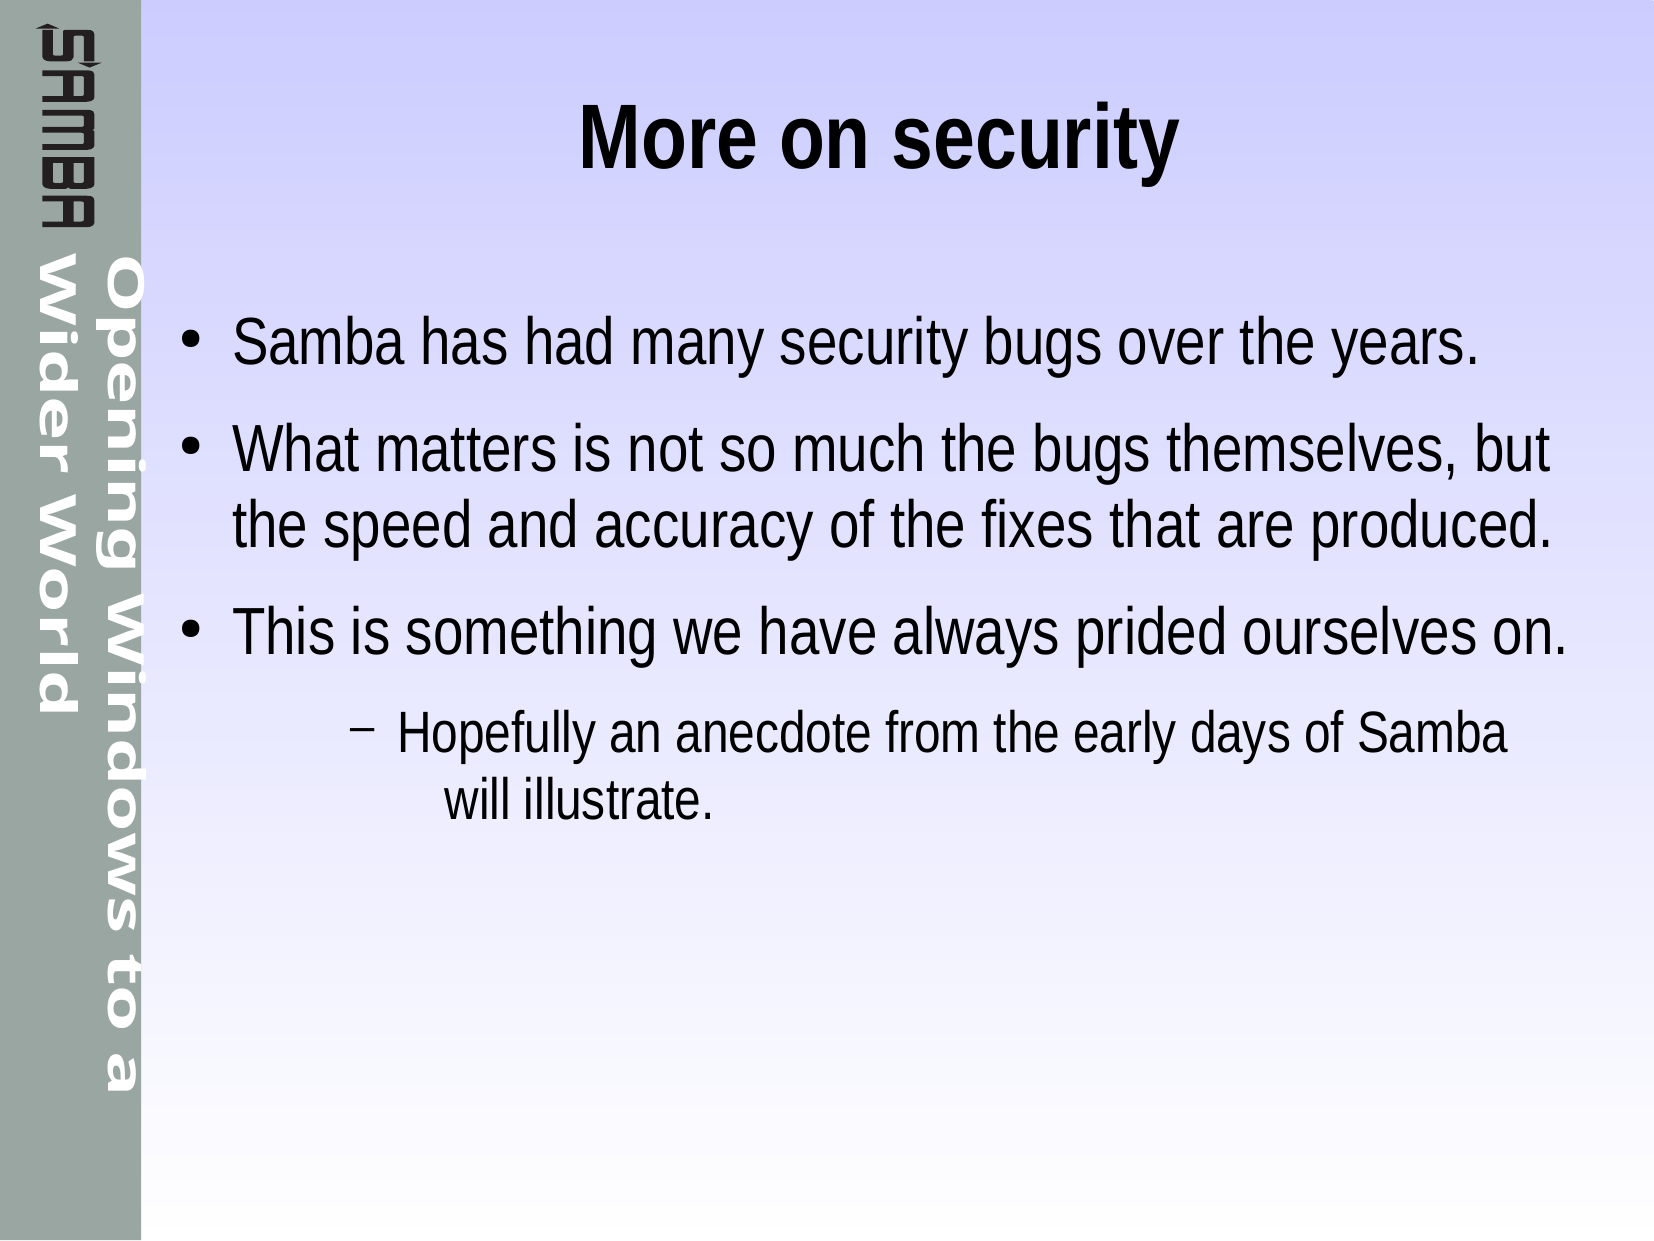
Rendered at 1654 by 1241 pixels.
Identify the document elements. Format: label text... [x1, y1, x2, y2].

list Samba has had many security bugs over the years. What matters is not so much the bugs themselves, but the speed and accuracy of the fixes that are produced. This is something we have always prided ourselves on. Hopefully an anecdote from the early days of Samba will illustrate. [161, 302, 1574, 1211]
title More on security [173, 31, 1586, 239]
